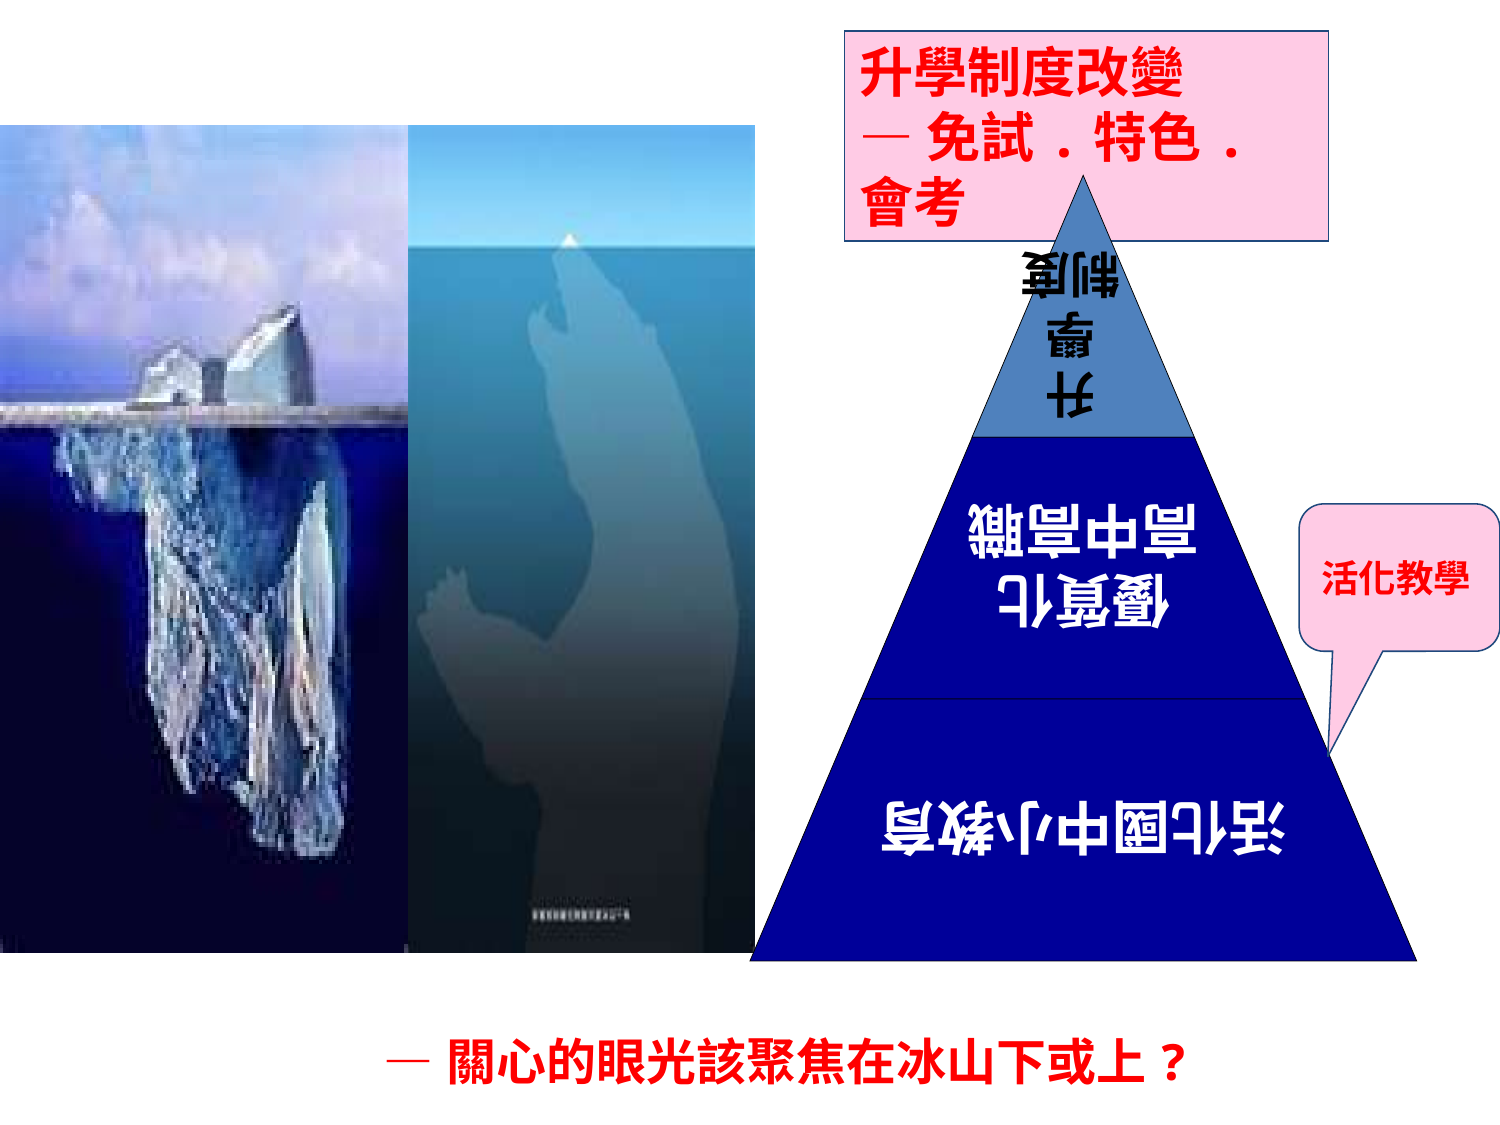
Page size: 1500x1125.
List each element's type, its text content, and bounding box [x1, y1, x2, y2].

text_box —關心的眼光該聚焦在冰山下或上? [369, 1023, 1203, 1099]
text_box 升學制度改變 —免試.特色.會考 [844, 30, 1329, 242]
picture [0, 125, 755, 953]
text_box 活化國中小教育 [750, 699, 1417, 961]
text_box 活化教學 [1299, 503, 1500, 757]
text_box 優質化 高中高職 [861, 437, 1306, 699]
text_box 升 學 制度 [972, 175, 1195, 437]
